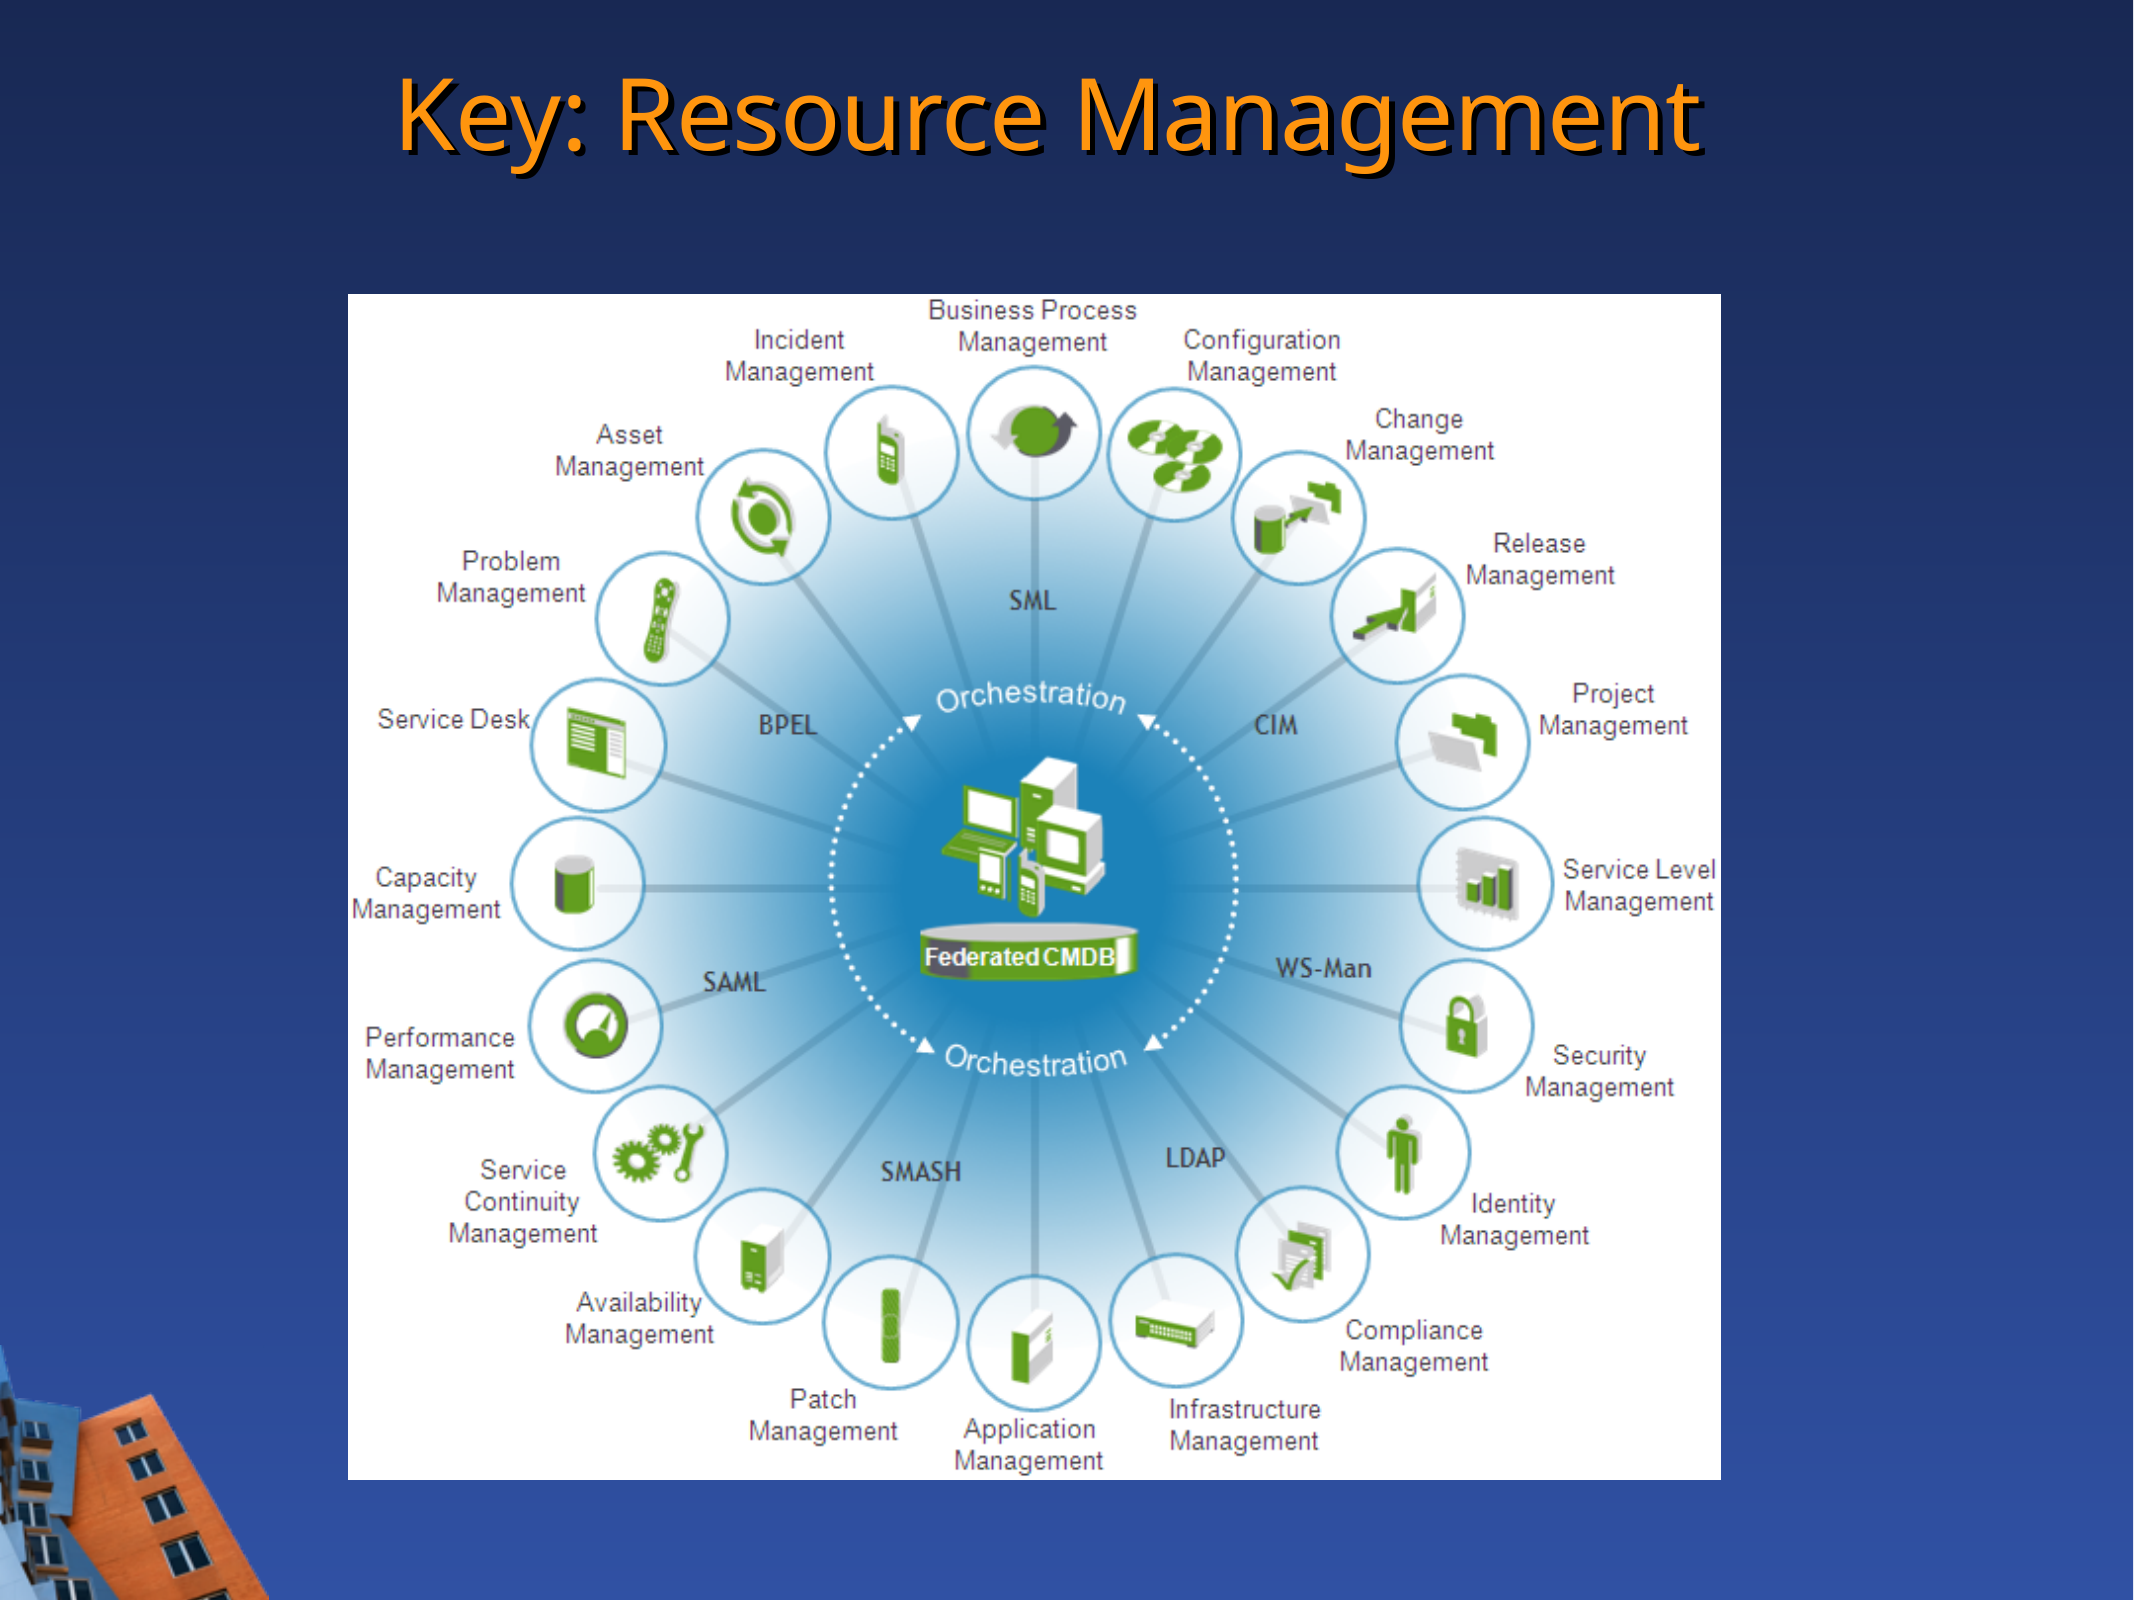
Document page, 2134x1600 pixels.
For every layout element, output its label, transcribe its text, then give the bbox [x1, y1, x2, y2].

title Key: Resource Management [88, 0, 2009, 237]
picture [348, 294, 1721, 1480]
picture [0, 1345, 269, 1600]
